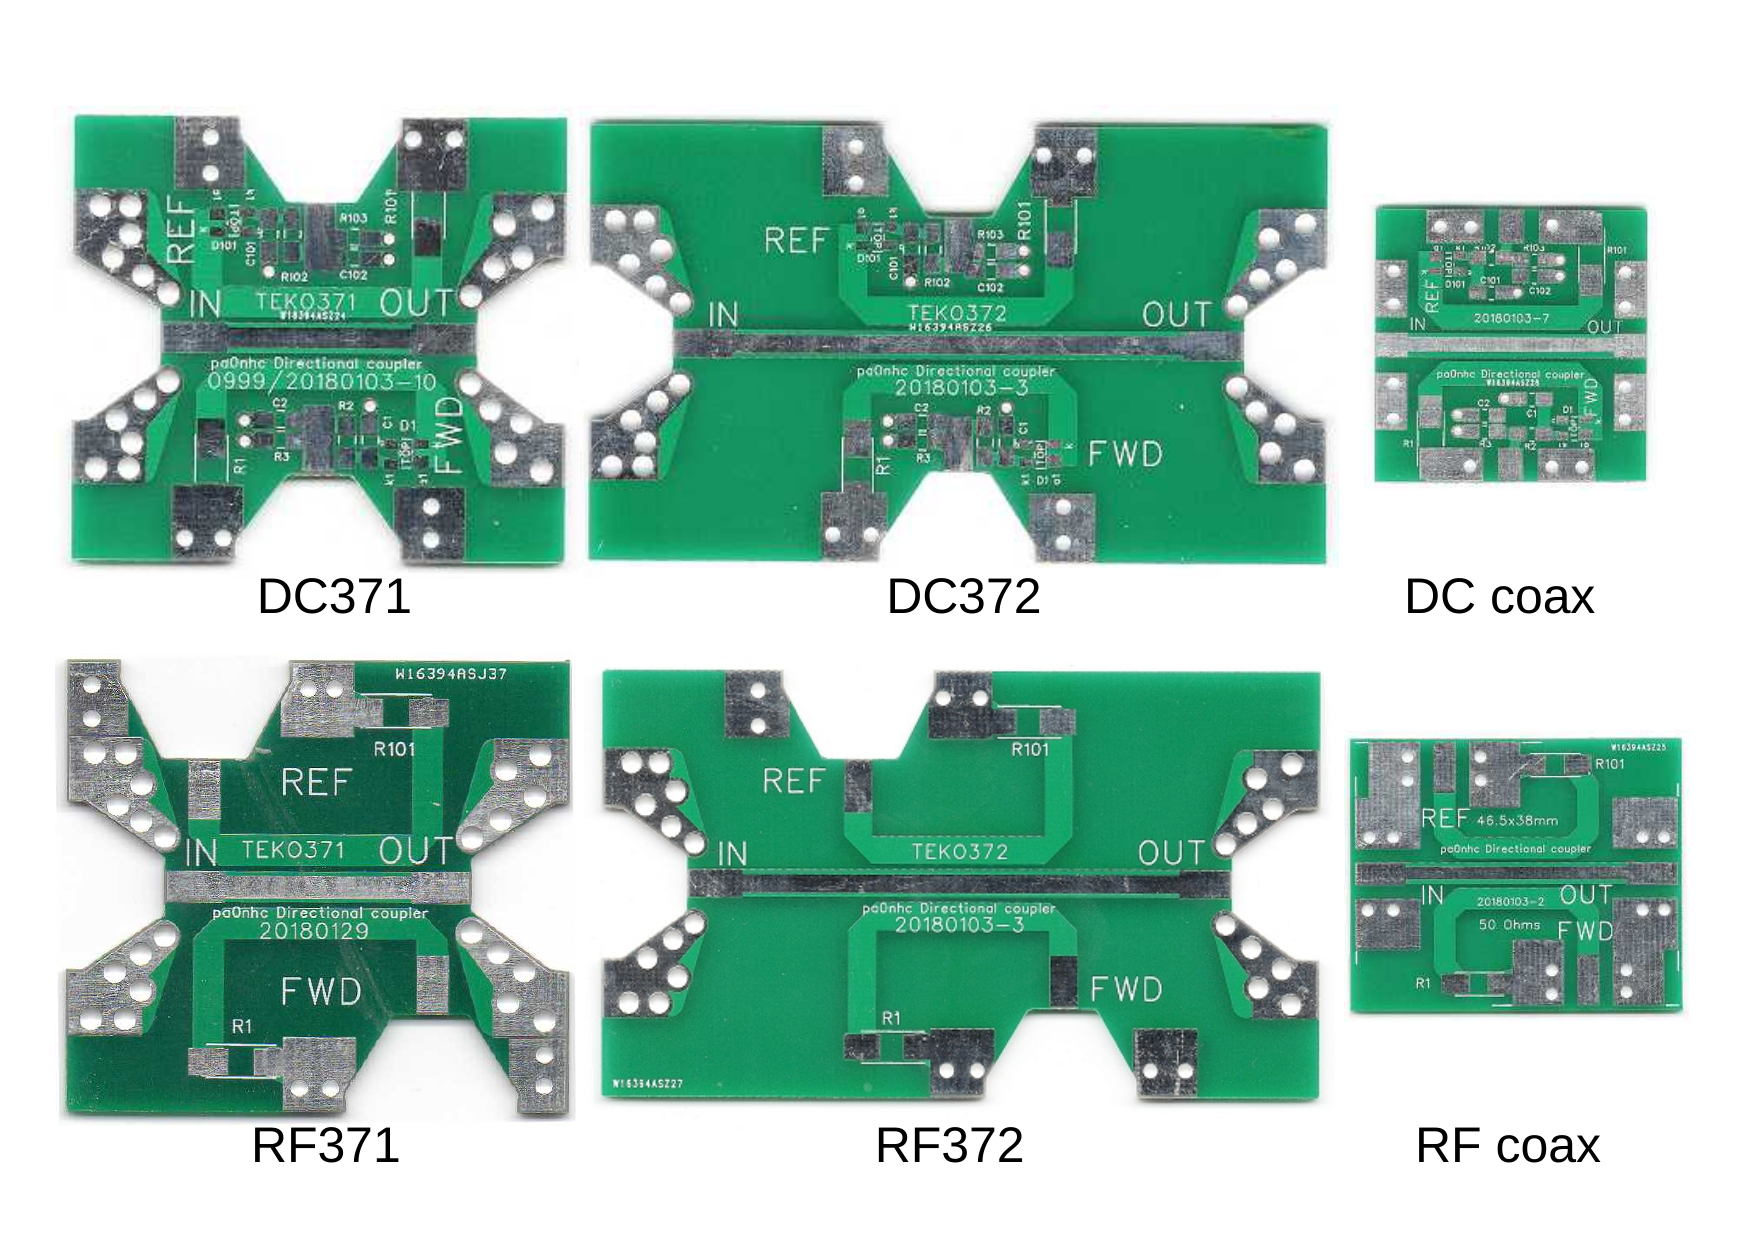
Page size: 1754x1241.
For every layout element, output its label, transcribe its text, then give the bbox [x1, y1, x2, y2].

picture [55, 653, 576, 1126]
text_box RF371 RF372 RF coax [236, 1110, 1620, 1181]
picture [1344, 730, 1689, 1026]
picture [53, 105, 1339, 579]
picture [1364, 194, 1657, 491]
picture [584, 656, 1335, 1110]
text_box DC371 DC372 DC coax [242, 561, 1614, 632]
